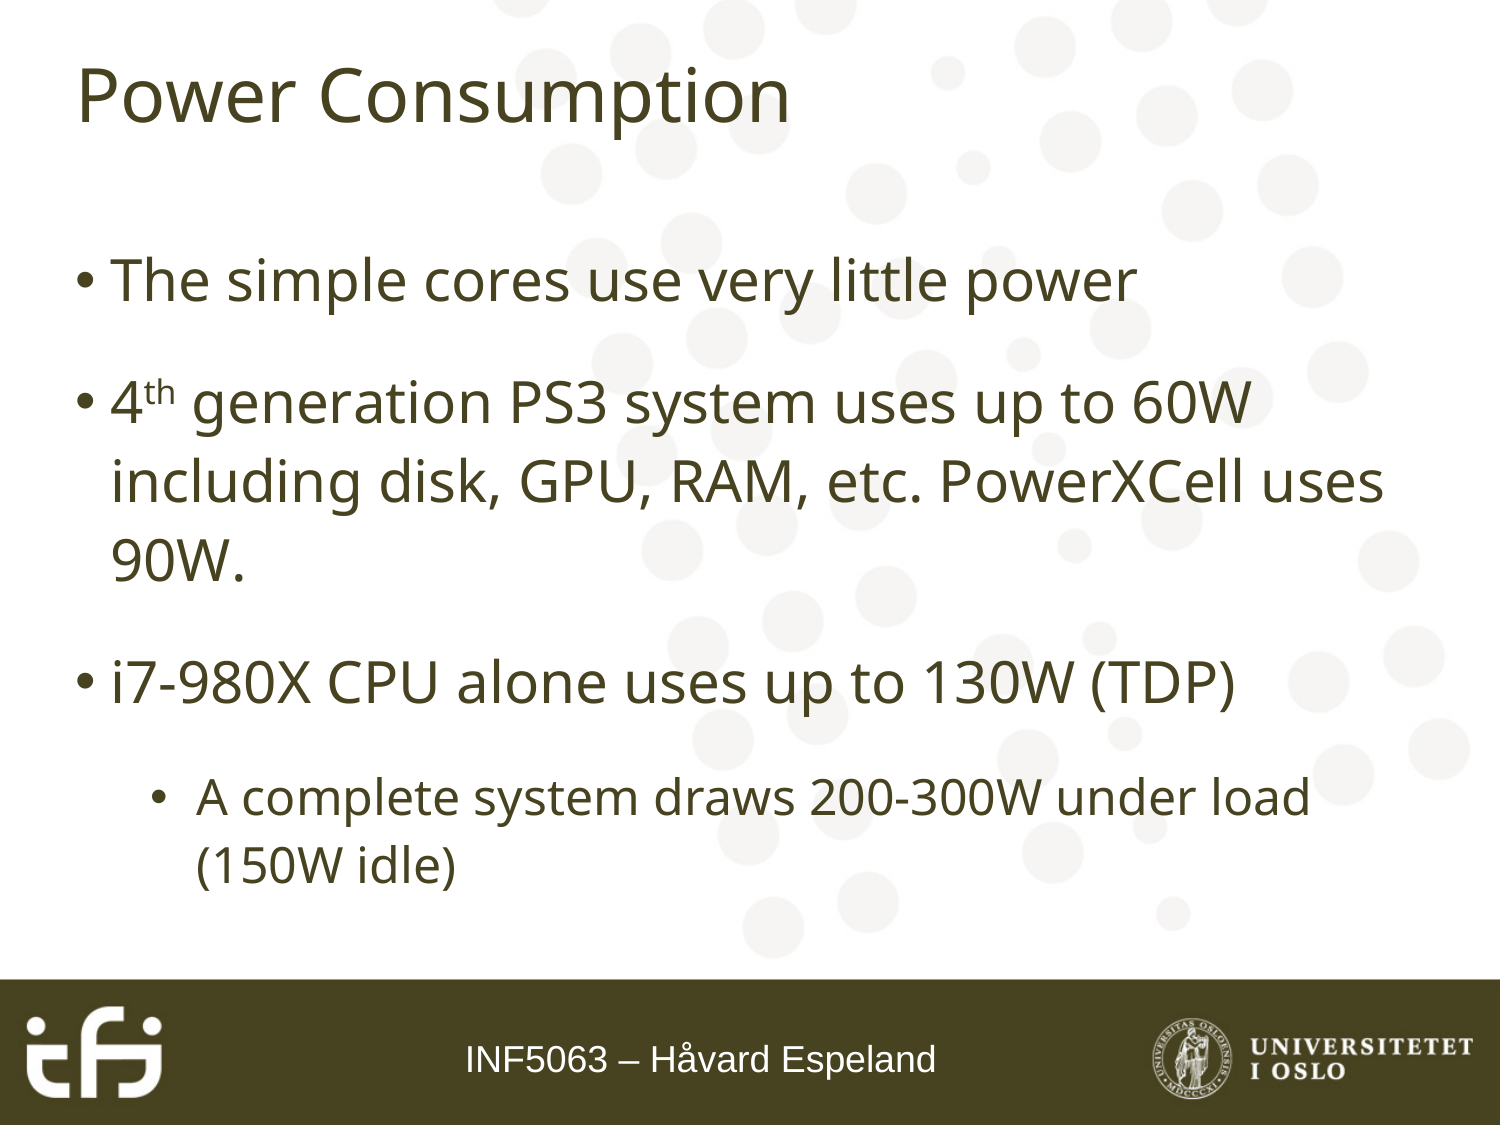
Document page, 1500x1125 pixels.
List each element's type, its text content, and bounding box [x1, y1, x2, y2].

list The simple cores use very little power 4th generation PS3 system uses up to 60W including disk, GPU, RAM, etc. PowerXCell uses 90W. i7-980X CPU alone uses up to 130W (TDP) A complete system draws 200-300W under load (150W idle) [75, 239, 1426, 863]
picture [0, 0, 1500, 1125]
title Power Consumption [75, 40, 1426, 146]
